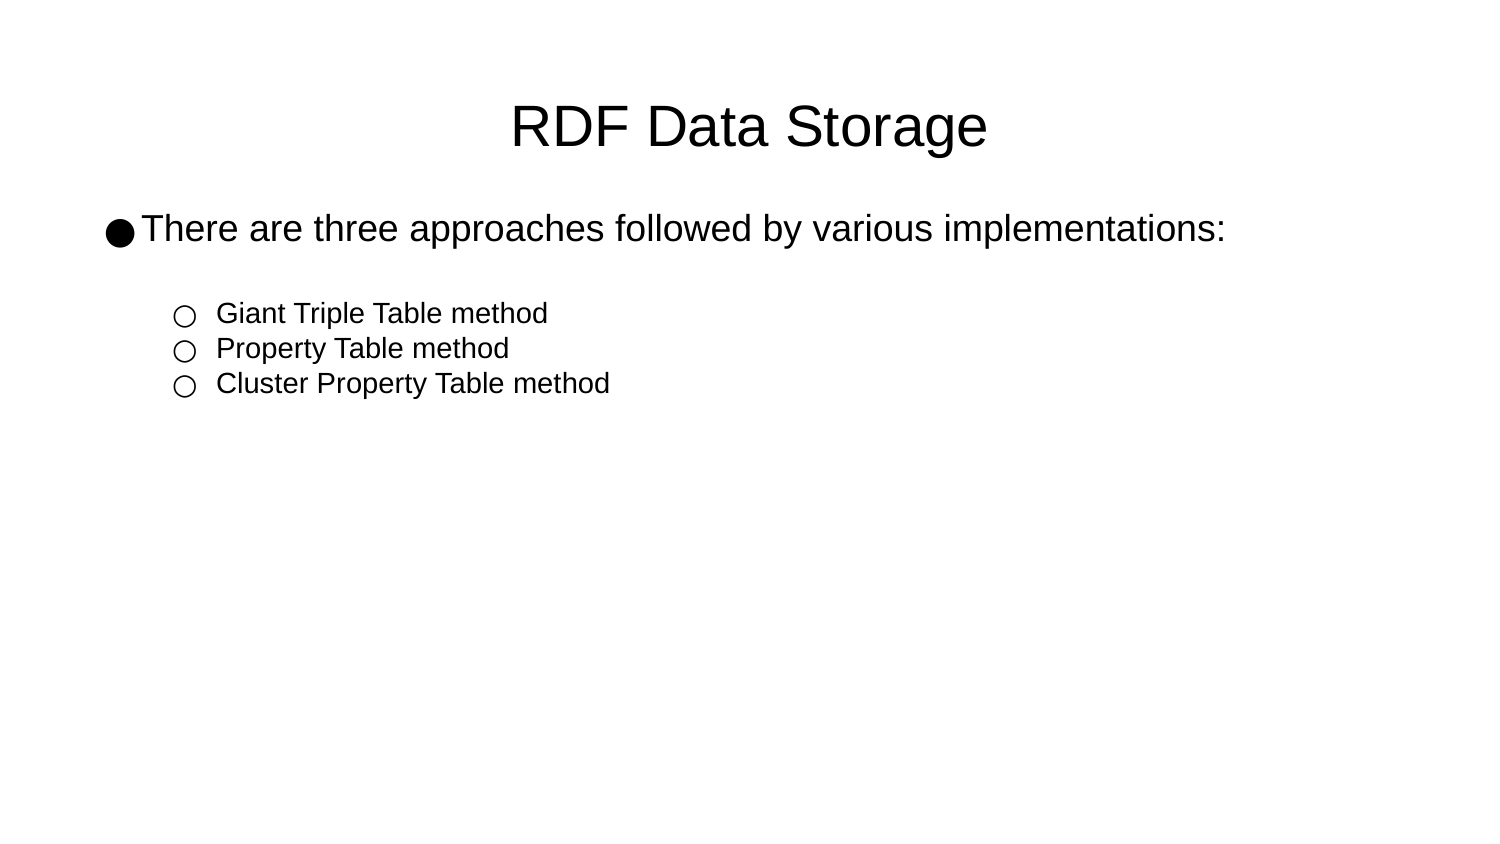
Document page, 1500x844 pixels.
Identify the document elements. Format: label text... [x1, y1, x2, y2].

text_box RDF Data Storage [51, 72, 1449, 167]
text_box There are three approaches followed by various implementations: Giant Triple Table method Property Table method Cluster Property Table method [51, 189, 1449, 750]
